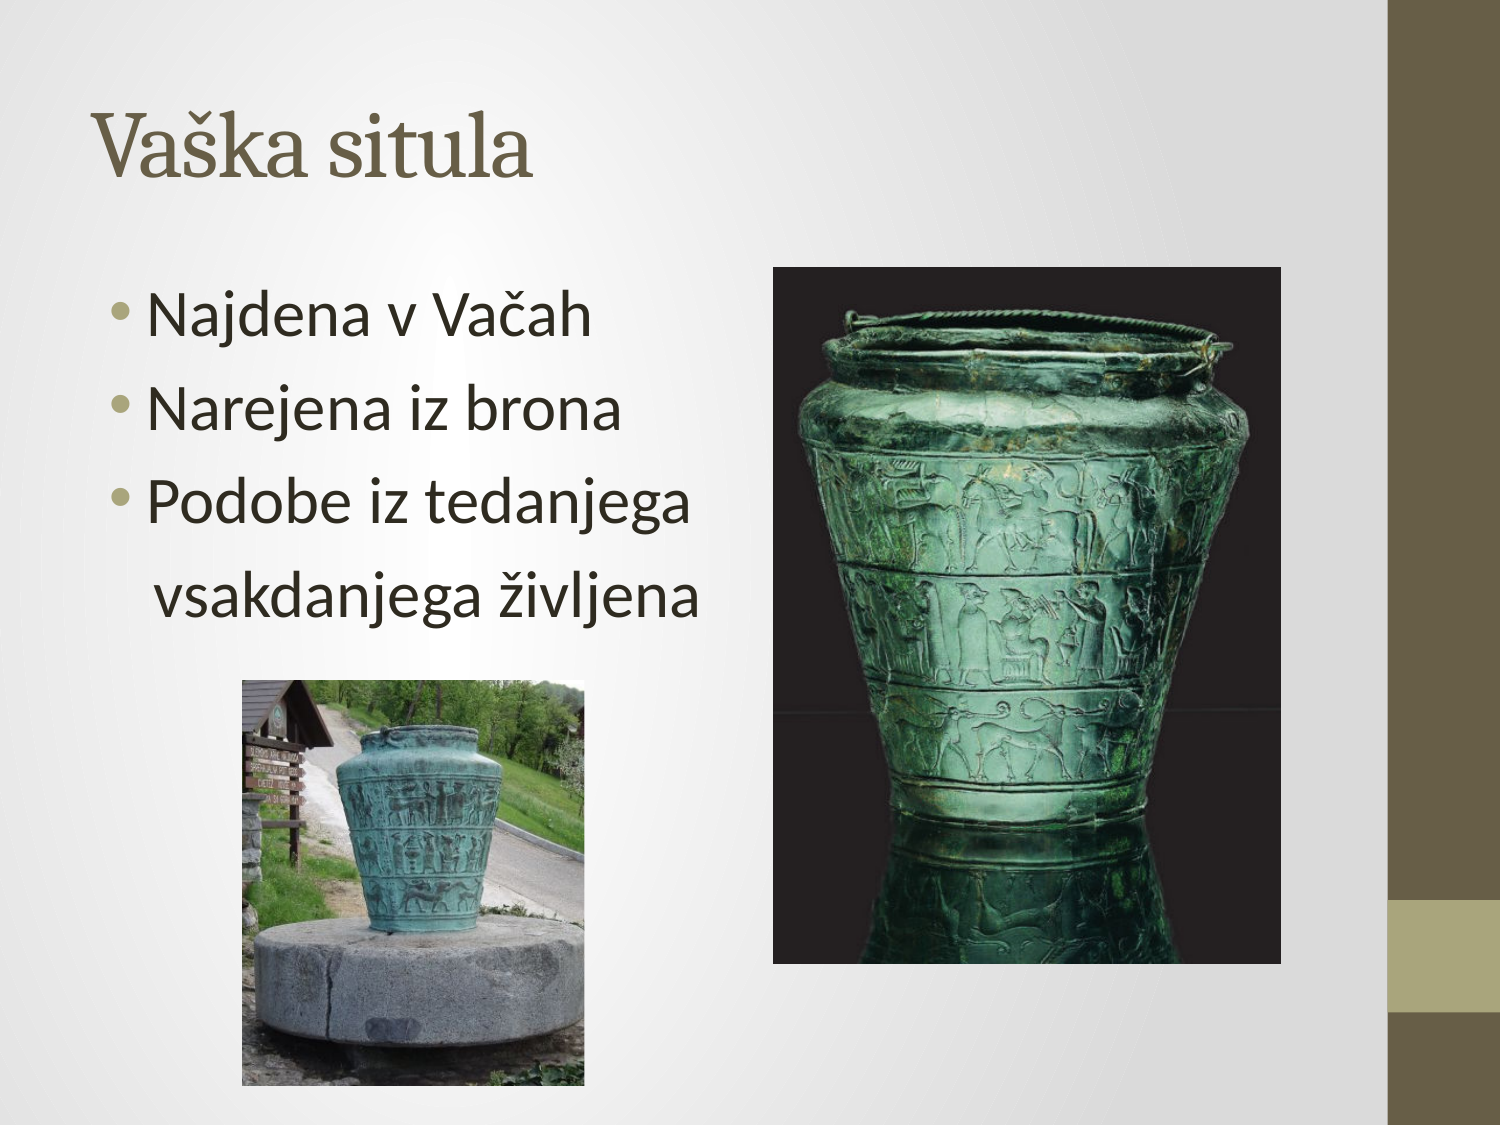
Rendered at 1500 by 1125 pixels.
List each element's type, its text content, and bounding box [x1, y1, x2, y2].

list Najdena v Vačah Narejena iz brona Podobe iz tedanjega vsakdanjega življena [75, 262, 1325, 1050]
picture [242, 680, 585, 1086]
picture [773, 267, 1281, 965]
title Vaška situla [75, 45, 1325, 233]
